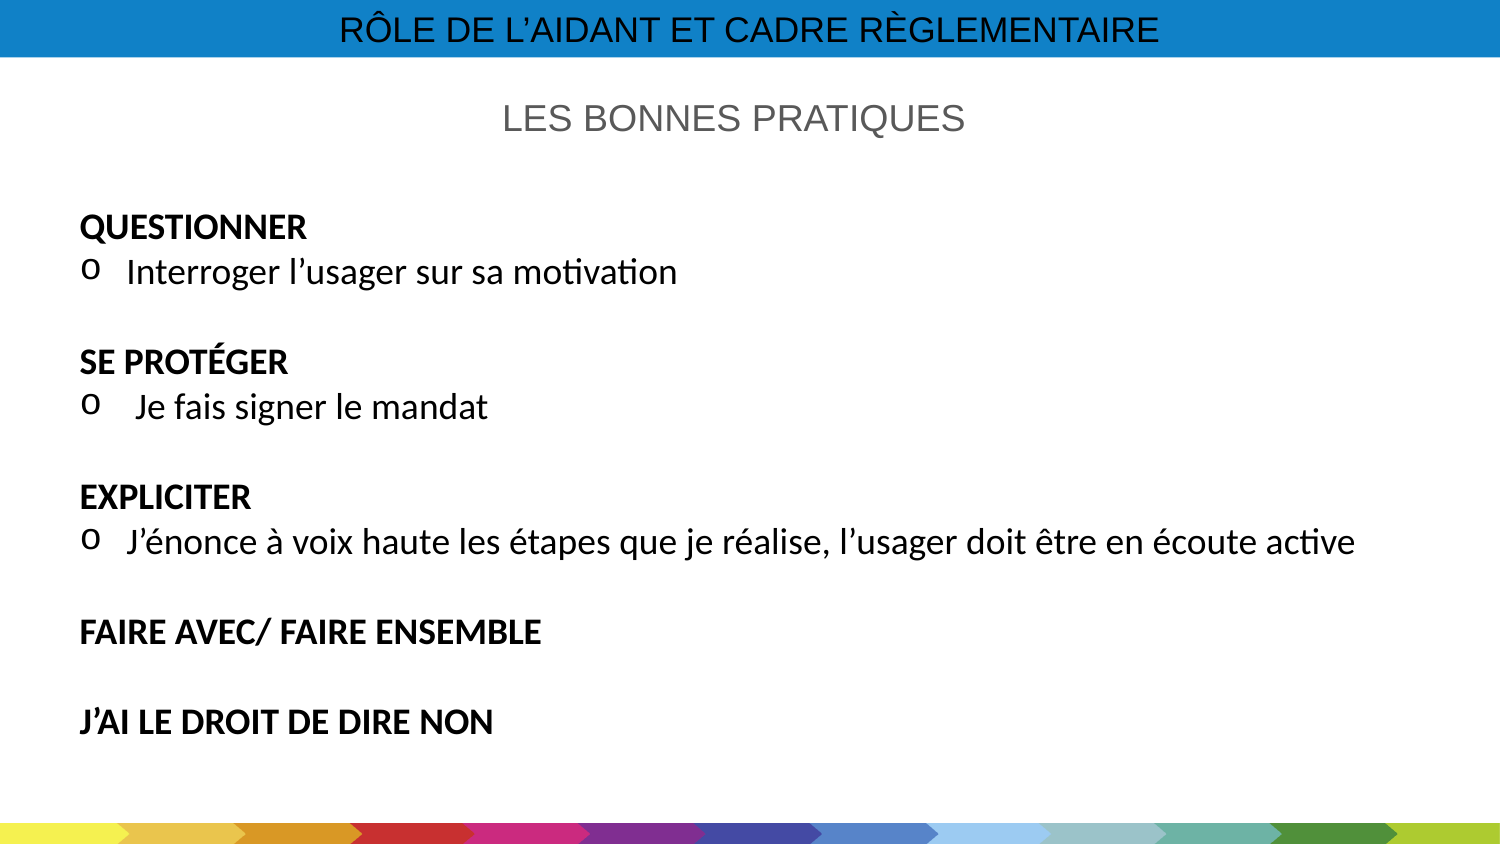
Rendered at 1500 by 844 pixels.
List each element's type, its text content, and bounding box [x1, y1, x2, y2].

list LES BONNES PRATIQUES [487, 79, 1395, 171]
title RÔLE DE L’AIDANT ET CADRE RÈGLEMENTAIRE [0, 0, 1500, 58]
text_box QUESTIONNER Interroger l’usager sur sa motivation SE PROTÉGER Je fais signer le mandat EXPLICITER J’énonce à voix haute les étapes que je réalise, l’usager doit être en écoute active FAIRE AVEC/ FAIRE ENSEMBLE J’AI LE DROIT DE DIRE NON [64, 194, 1500, 795]
picture [0, 823, 1500, 844]
